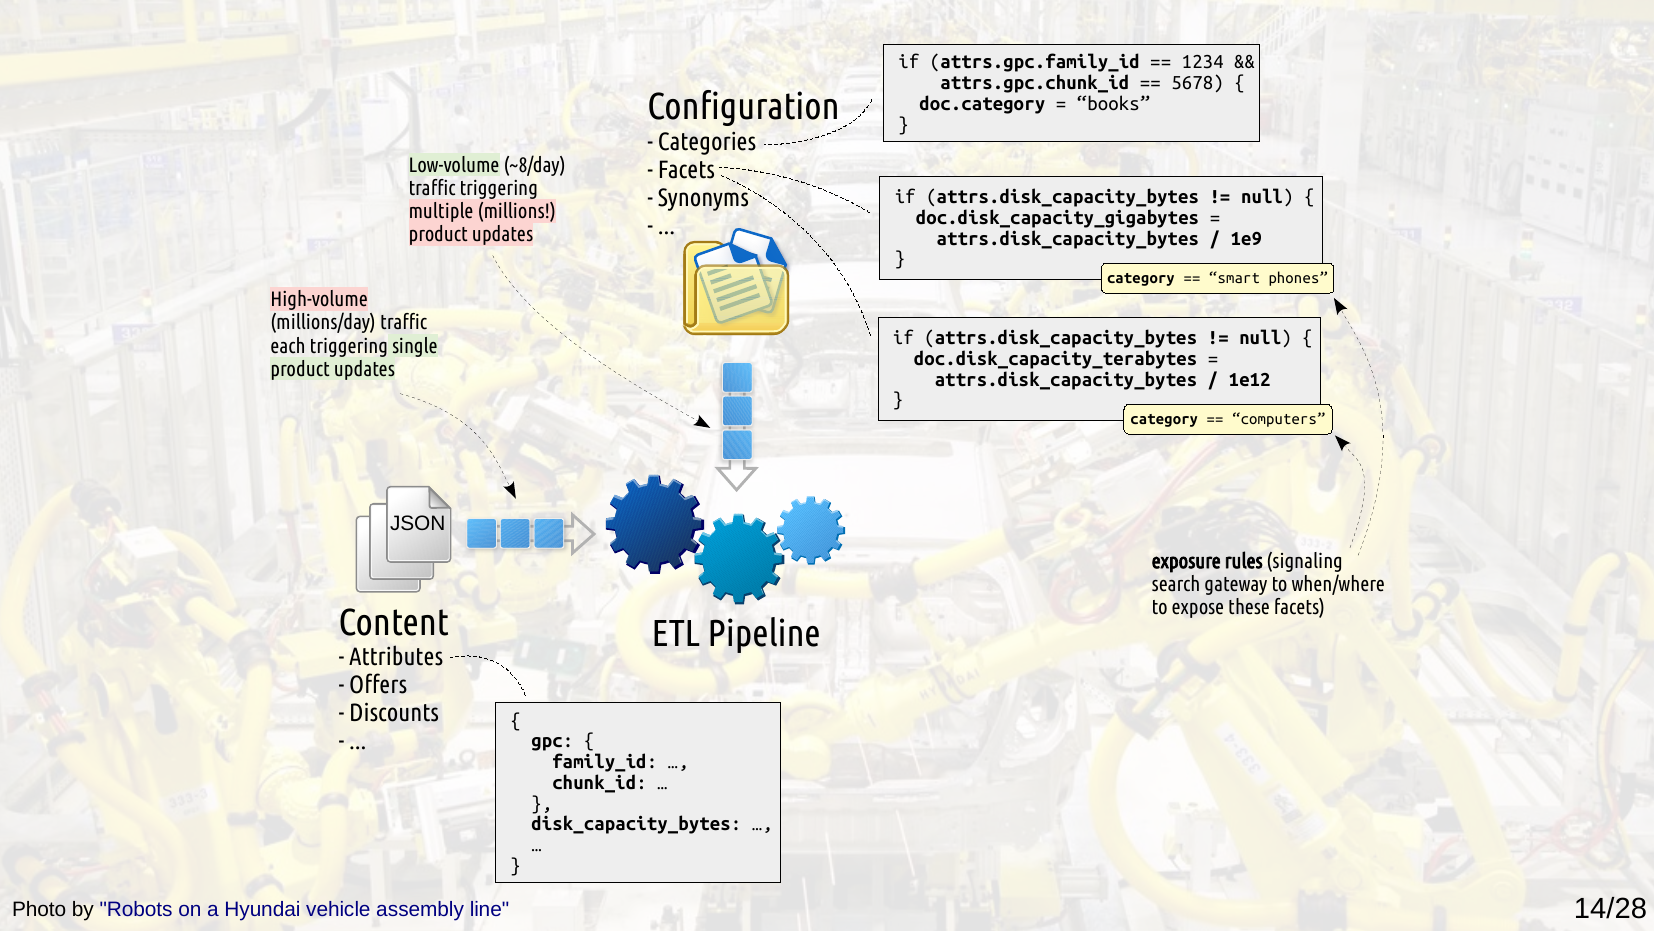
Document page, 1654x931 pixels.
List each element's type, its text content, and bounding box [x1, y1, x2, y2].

text_box exposure rules (signaling search gateway to when/where to expose these facets) [1136, 541, 1407, 720]
text_box <number>/28 [1458, 884, 1654, 931]
text_box Photo by "Robots on a Hyundai vehicle assembly line" [0, 890, 541, 931]
text_box if (attrs.disk_capacity_bytes != null) { doc.disk_capacity_terabytes = attrs.disk_capacity_bytes / 1e12 } [878, 317, 1321, 421]
text_box Configuration - Categories - Facets - Synonyms - ... [632, 77, 855, 247]
text_box category == “computers” [1123, 404, 1333, 435]
text_box ETL Pipeline [636, 611, 836, 662]
text_box if (attrs.disk_capacity_bytes != null) { doc.disk_capacity_gigabytes = attrs.disk_capacity_bytes / 1e9 } [879, 176, 1323, 280]
text_box category == “smart phones” [1101, 263, 1334, 294]
text_box if (attrs.gpc.family_id == 1234 && attrs.gpc.chunk_id == 5678) { doc.category = “books” } [883, 44, 1260, 142]
picture [0, 0, 1654, 931]
text_box { gpc: { family_id: …, chunk_id: … }, disk_capacity_bytes: …, … } [495, 702, 781, 883]
text_box Content - Attributes - Offers - Discounts - ... [323, 592, 464, 762]
text_box Low-volume (~8/day) traffic triggering multiple (millions!) product updates [393, 145, 606, 277]
text_box High-volume (millions/day) traffic each triggering single product updates [255, 279, 475, 430]
